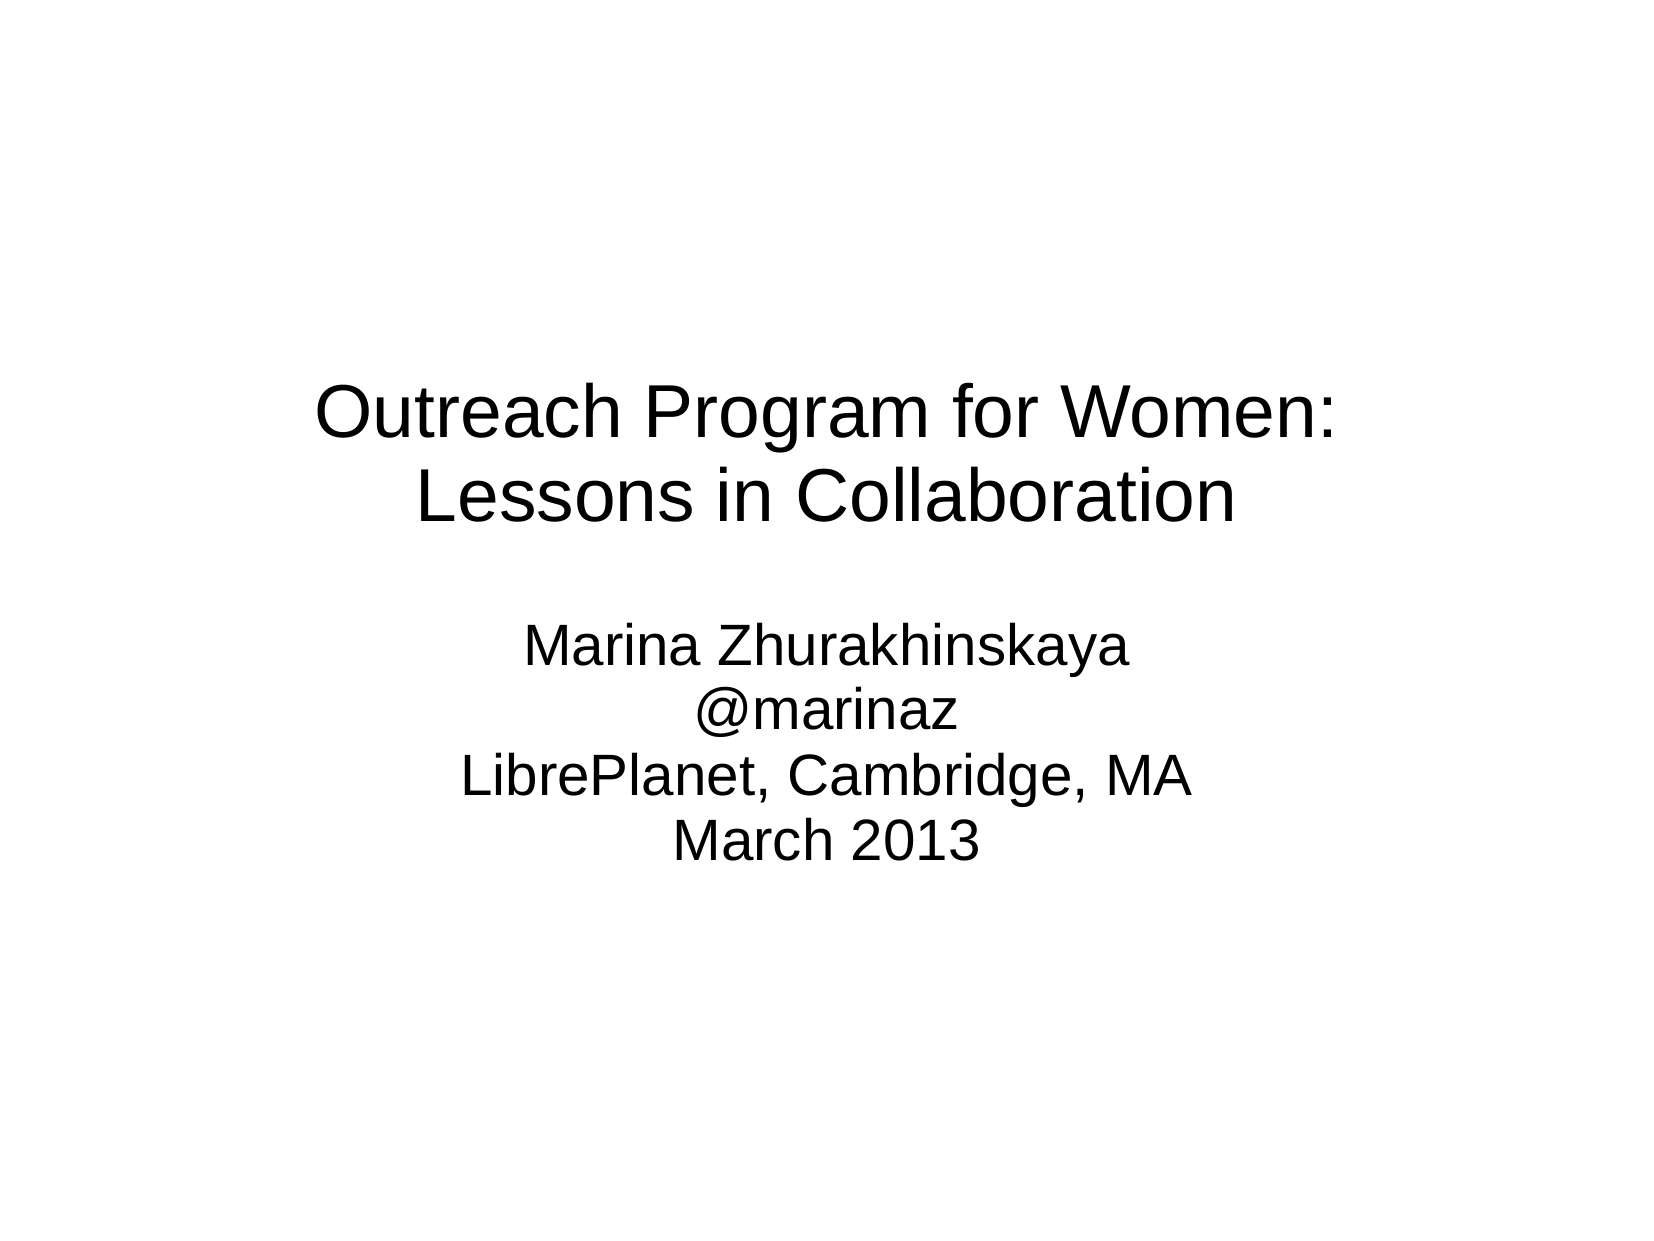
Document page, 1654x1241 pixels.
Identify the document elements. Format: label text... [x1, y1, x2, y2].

subtitle Outreach Program for Women: Lessons in Collaboration Marina Zhurakhinskaya @marinaz LibrePlanet, Cambridge, MA March 2013 [82, 49, 1571, 1109]
